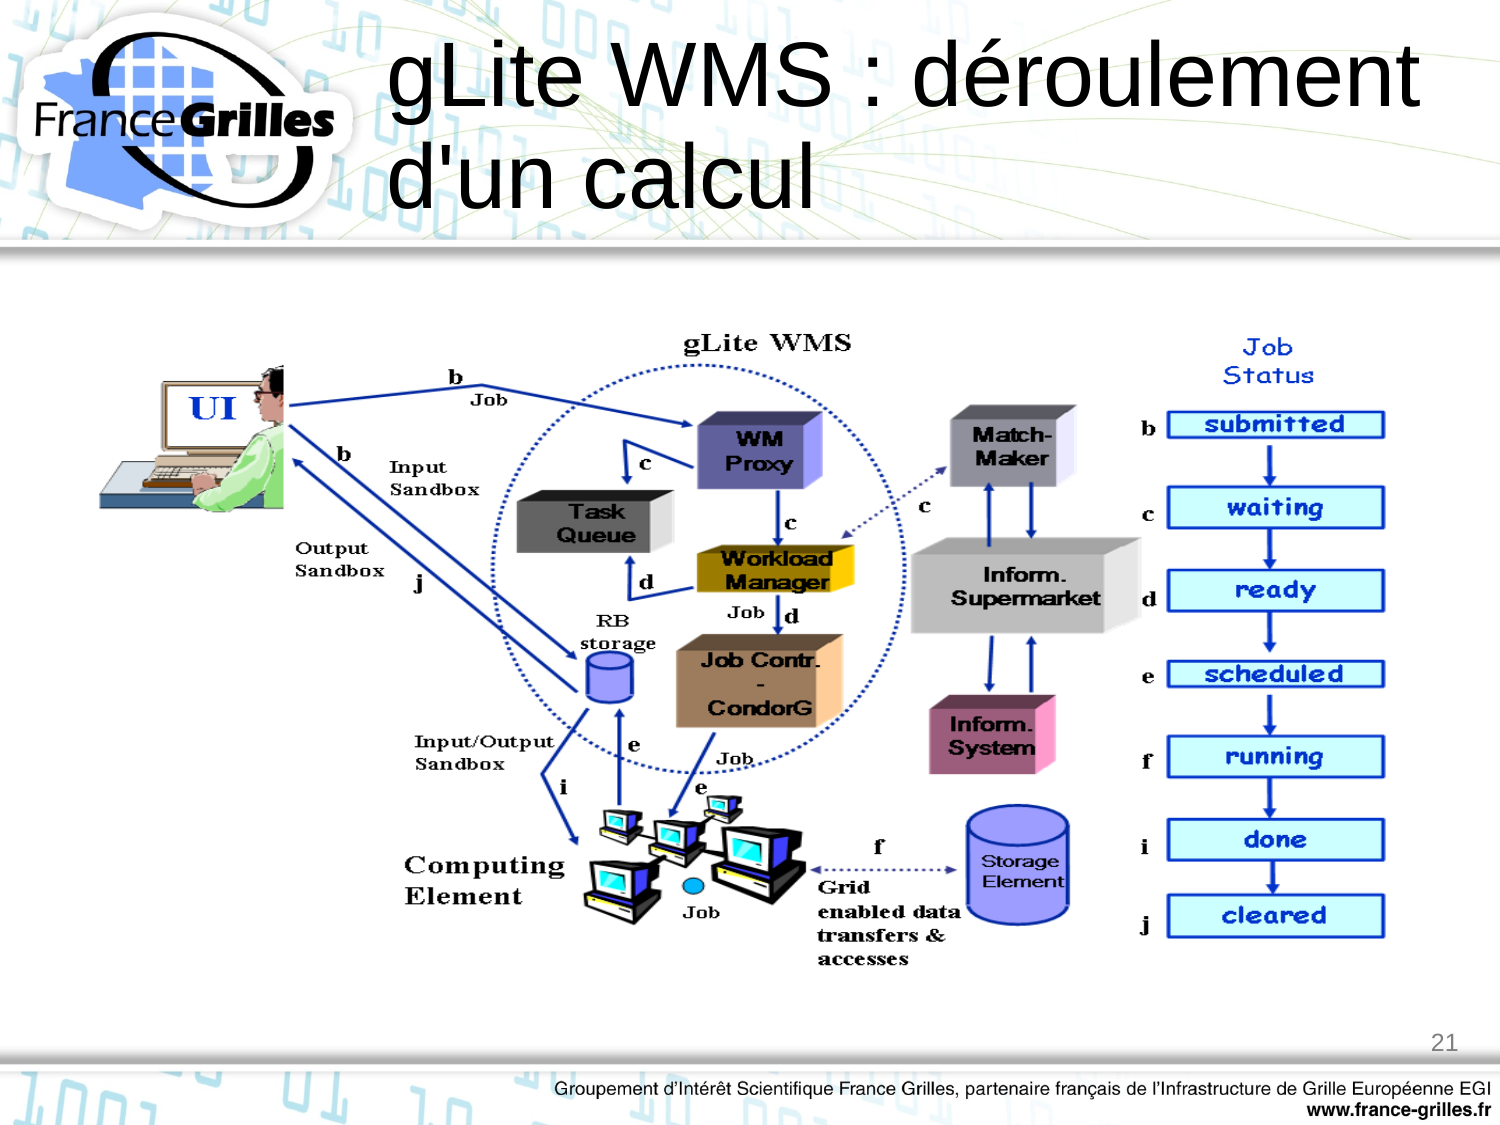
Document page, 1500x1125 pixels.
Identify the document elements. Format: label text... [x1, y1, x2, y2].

picture [0, 0, 1500, 1125]
title gLite WMS : déroulement d'un calcul [372, 4, 1459, 248]
